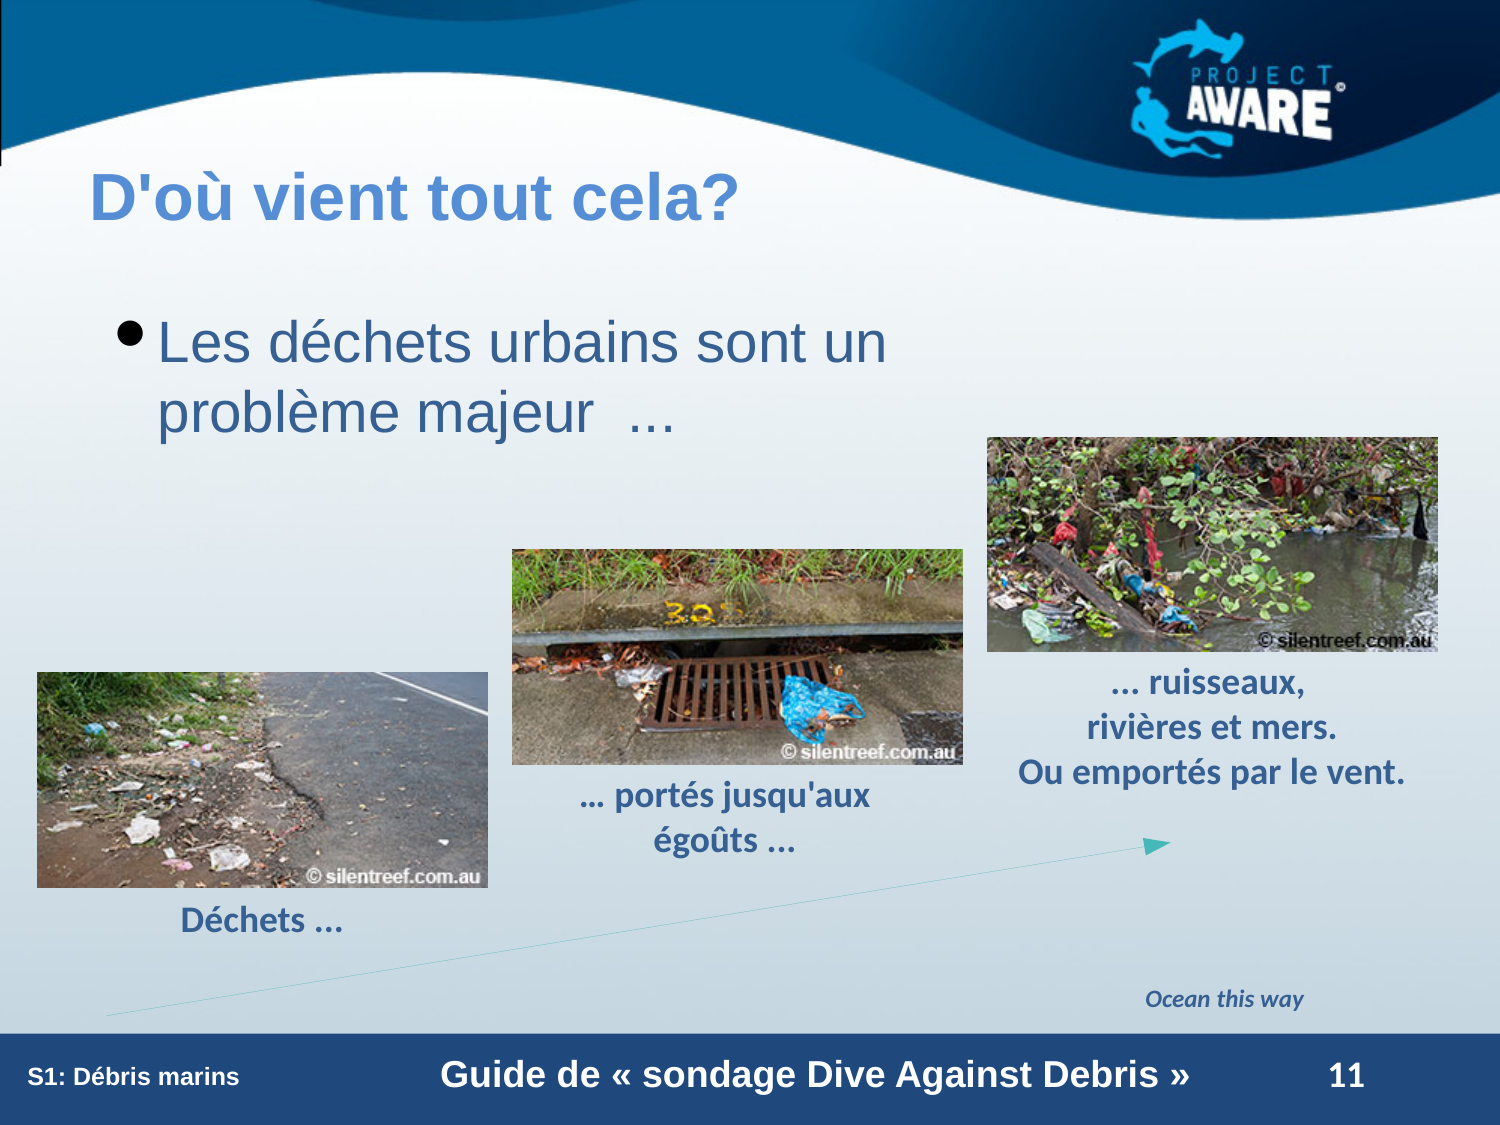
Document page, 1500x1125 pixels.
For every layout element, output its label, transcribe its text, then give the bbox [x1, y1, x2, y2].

text_box ... ruisseaux, rivières et mers. Ou emportés par le vent. [987, 649, 1438, 845]
text_box Les déchets urbains sont un problème majeur ... [99, 296, 1087, 485]
picture [0, 0, 1500, 1037]
text_box … portés jusqu'aux égoûts ... [499, 762, 950, 868]
text_box Guide de « sondage Dive Against Debris » [425, 1042, 1276, 1103]
text_box S1: Débris marins [12, 1052, 425, 1103]
text_box [0, 1037, 1500, 1125]
text_box Ocean this way [999, 975, 1450, 1020]
text_box <numéro> [1312, 1042, 1475, 1103]
text_box Déchets ... [37, 887, 488, 948]
text_box D'où vient tout cela? [75, 146, 925, 237]
